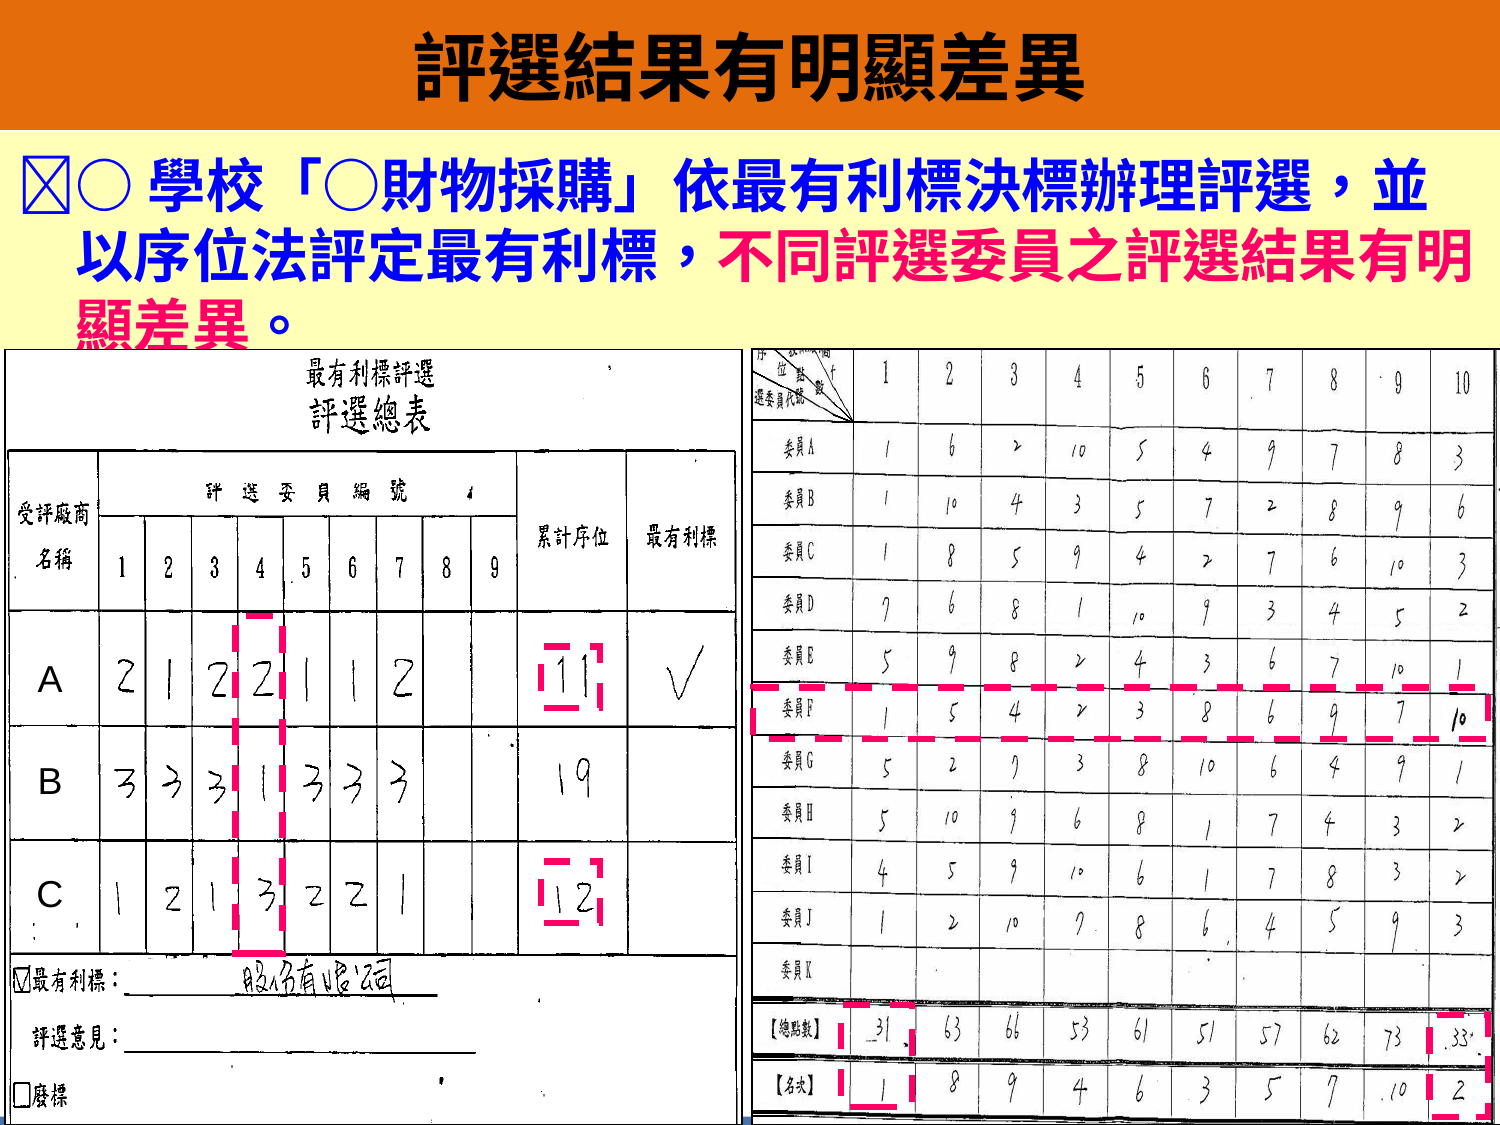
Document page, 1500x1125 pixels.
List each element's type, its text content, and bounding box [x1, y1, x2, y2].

picture [753, 349, 1500, 1124]
text_box [743, 1116, 751, 1125]
picture [5, 350, 742, 1124]
text_box A [11, 646, 89, 709]
text_box C [11, 861, 89, 923]
text_box [141, 452, 377, 483]
text_box 評選結果有明顯差異 [0, 0, 1500, 130]
text_box B [11, 748, 89, 811]
text_box  ○學校「○財物採購」依最有利標決標辦理評選，並以序位法評定最有利標，不同評選委員之評選結果有明顯差異。 [0, 132, 1500, 350]
text_box [129, 958, 236, 995]
